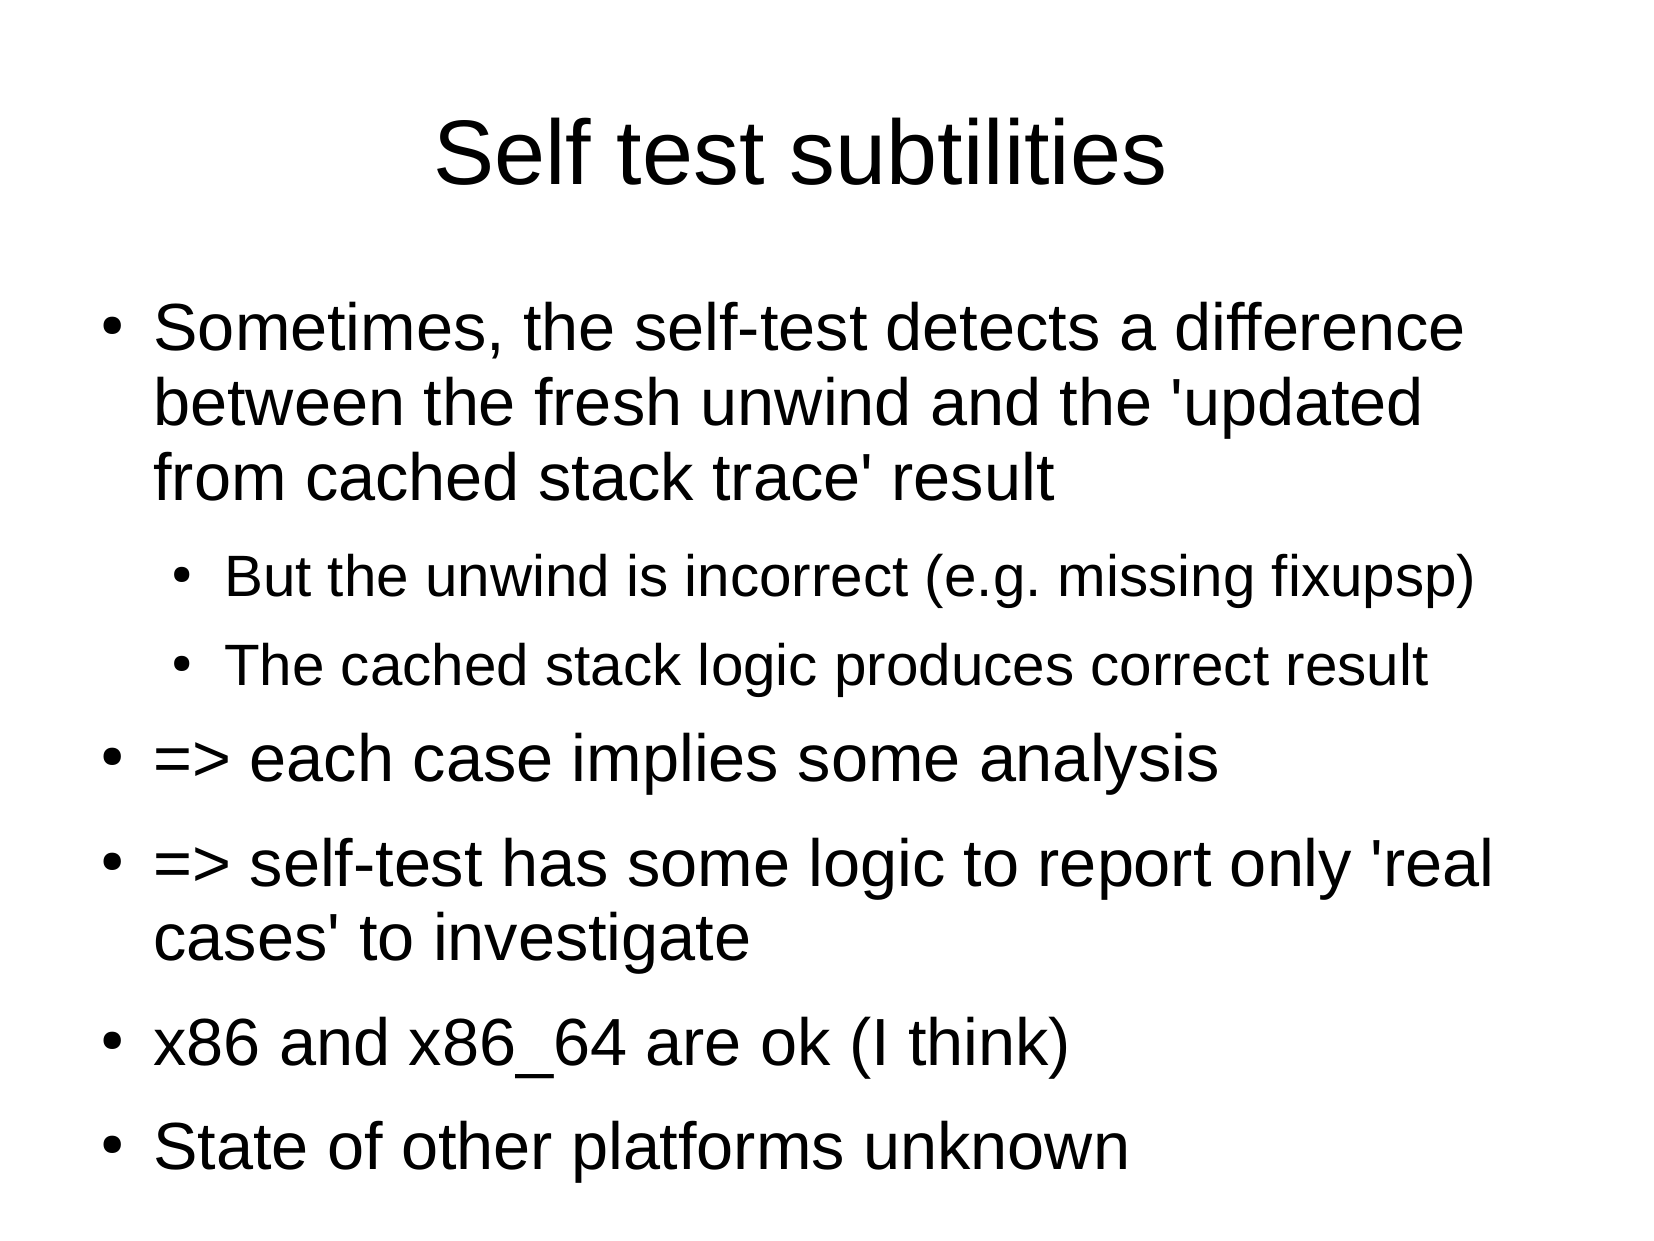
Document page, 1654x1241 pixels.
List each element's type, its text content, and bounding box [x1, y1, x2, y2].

list Sometimes, the self-test detects a difference between the fresh unwind and the 'updated from cached stack trace' result But the unwind is incorrect (e.g. missing fixupsp) The cached stack logic produces correct result => each case implies some analysis => self-test has some logic to report only 'real cases' to investigate x86 and x86_64 are ok (I think) State of other platforms unknown [82, 290, 1571, 1186]
title Self test subtilities [82, 49, 1571, 257]
